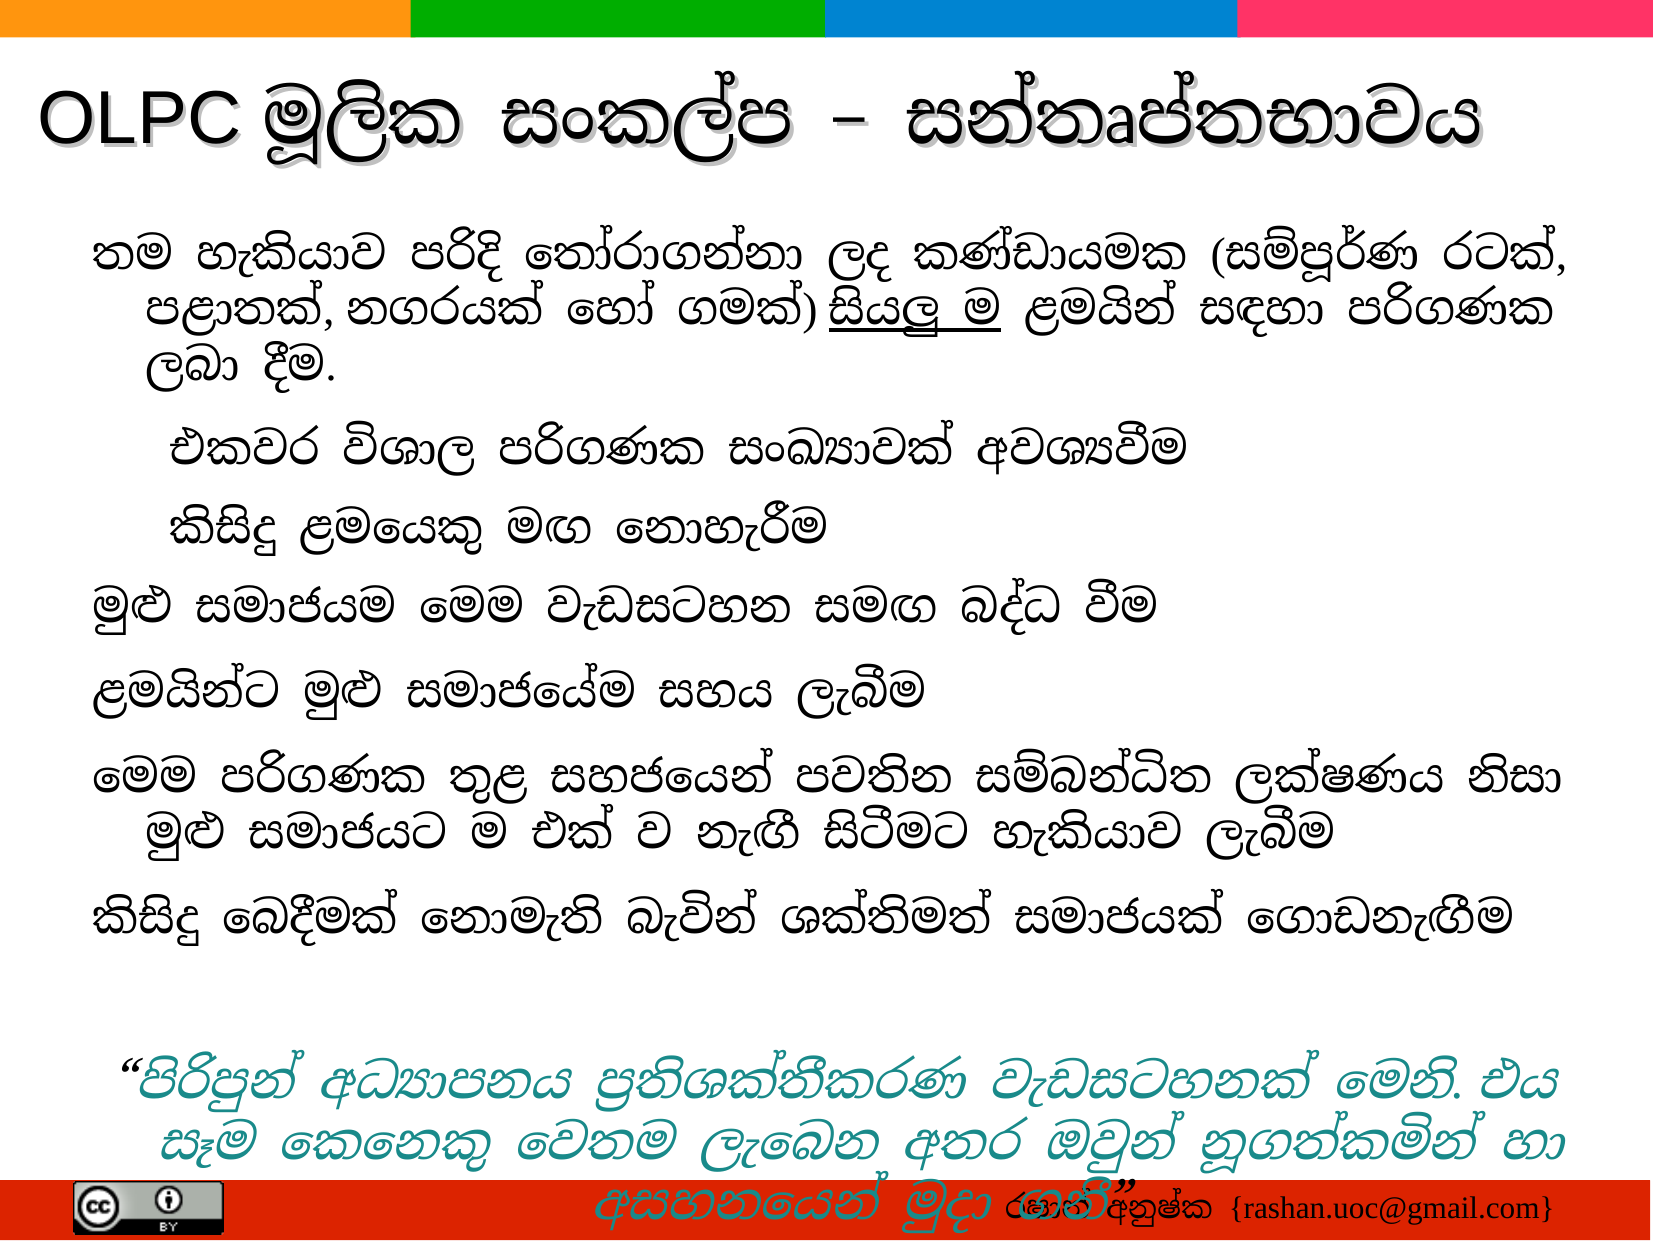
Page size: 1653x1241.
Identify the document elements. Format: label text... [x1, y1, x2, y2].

title OLPC මූලික සංකල්ප – සන්තෘප්තභාවය [37, 61, 1613, 171]
list තම හැකියාව පරිදි තෝරාගන්නා ලද කණ්ඩායමක (සම්පූර්ණ රටක්, පළාතක්, නගරයක් හෝ ගමක්) සියලු ම ළමයින් සඳහා පරිගණක ලබා දීම. එකවර විශාල පරිගණක සංඛ්‍යාවක් අවශ්‍යවීම කිසිදු ළමයෙකු මඟ නොහැරීම මුළු සමාජයම මෙම වැඩසටහන සමඟ බද්ධ වීම ළමයින්ට මුළු සමාජයේම සහය ලැබීම මෙම පරිගණක තුළ සහජයෙන් පවතින සම්බන්ධිත ලක්ෂණය නිසා මුළු සමාජයට ම එක් ව නැඟී සිටීමට හැකියාව ලැබීම කිසිදු බෙදීමක් නොමැති බැවින් ශක්තිමත් සමාජයක් ගොඩනැඟීම “පිරිපුන් අධ්‍යාපනය ප්‍රතිශක්තීකරණ වැඩසටහනක් මෙනි. එය සෑම කෙනෙකු වෙතම ලැබෙන අතර ඔවුන් නූගත්කමින් හා අසහනයෙන් මුදා ගනී” [75, 225, 1576, 1166]
picture [73, 1181, 224, 1235]
